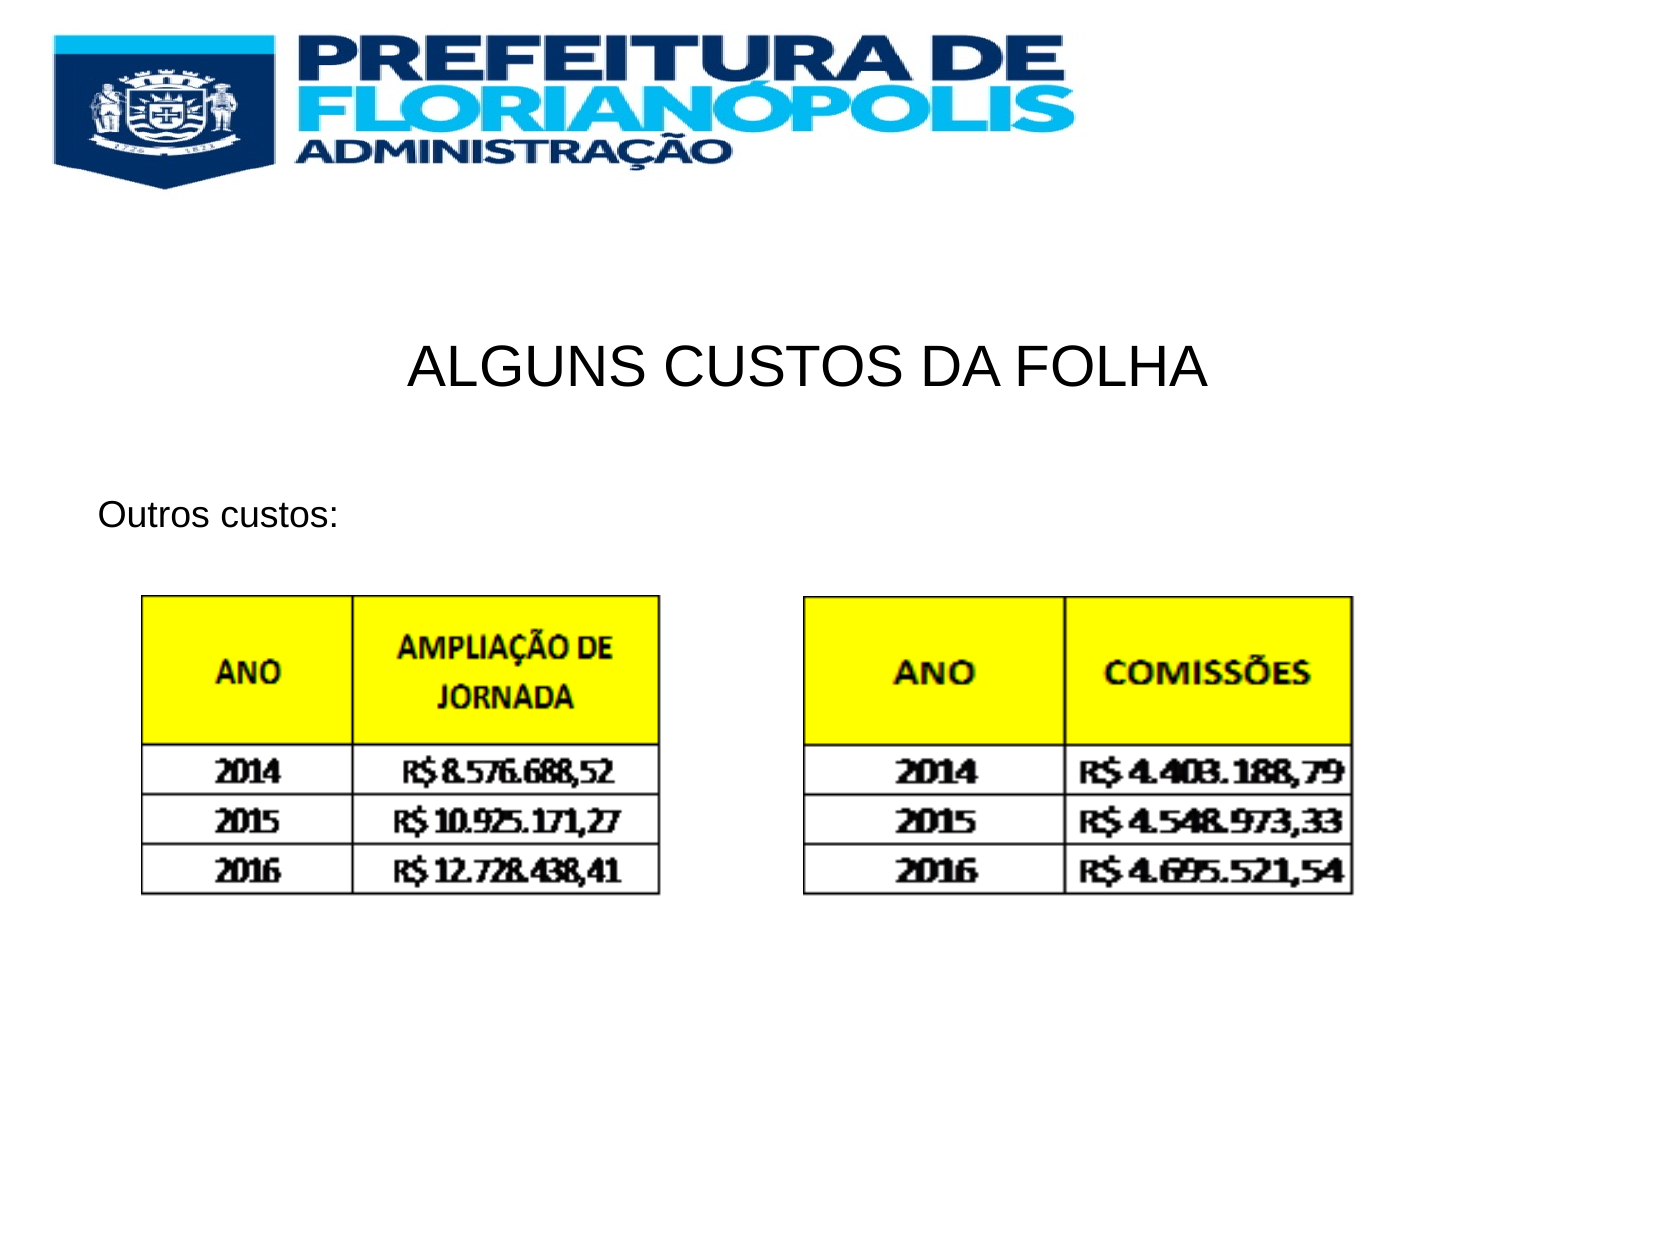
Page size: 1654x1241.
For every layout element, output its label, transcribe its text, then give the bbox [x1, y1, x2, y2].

text_box Outros custos: [82, 486, 875, 544]
title ALGUNS CUSTOS DA FOLHA [69, 295, 1548, 438]
picture [0, 0, 1131, 225]
picture [141, 595, 663, 898]
picture [803, 596, 1357, 898]
